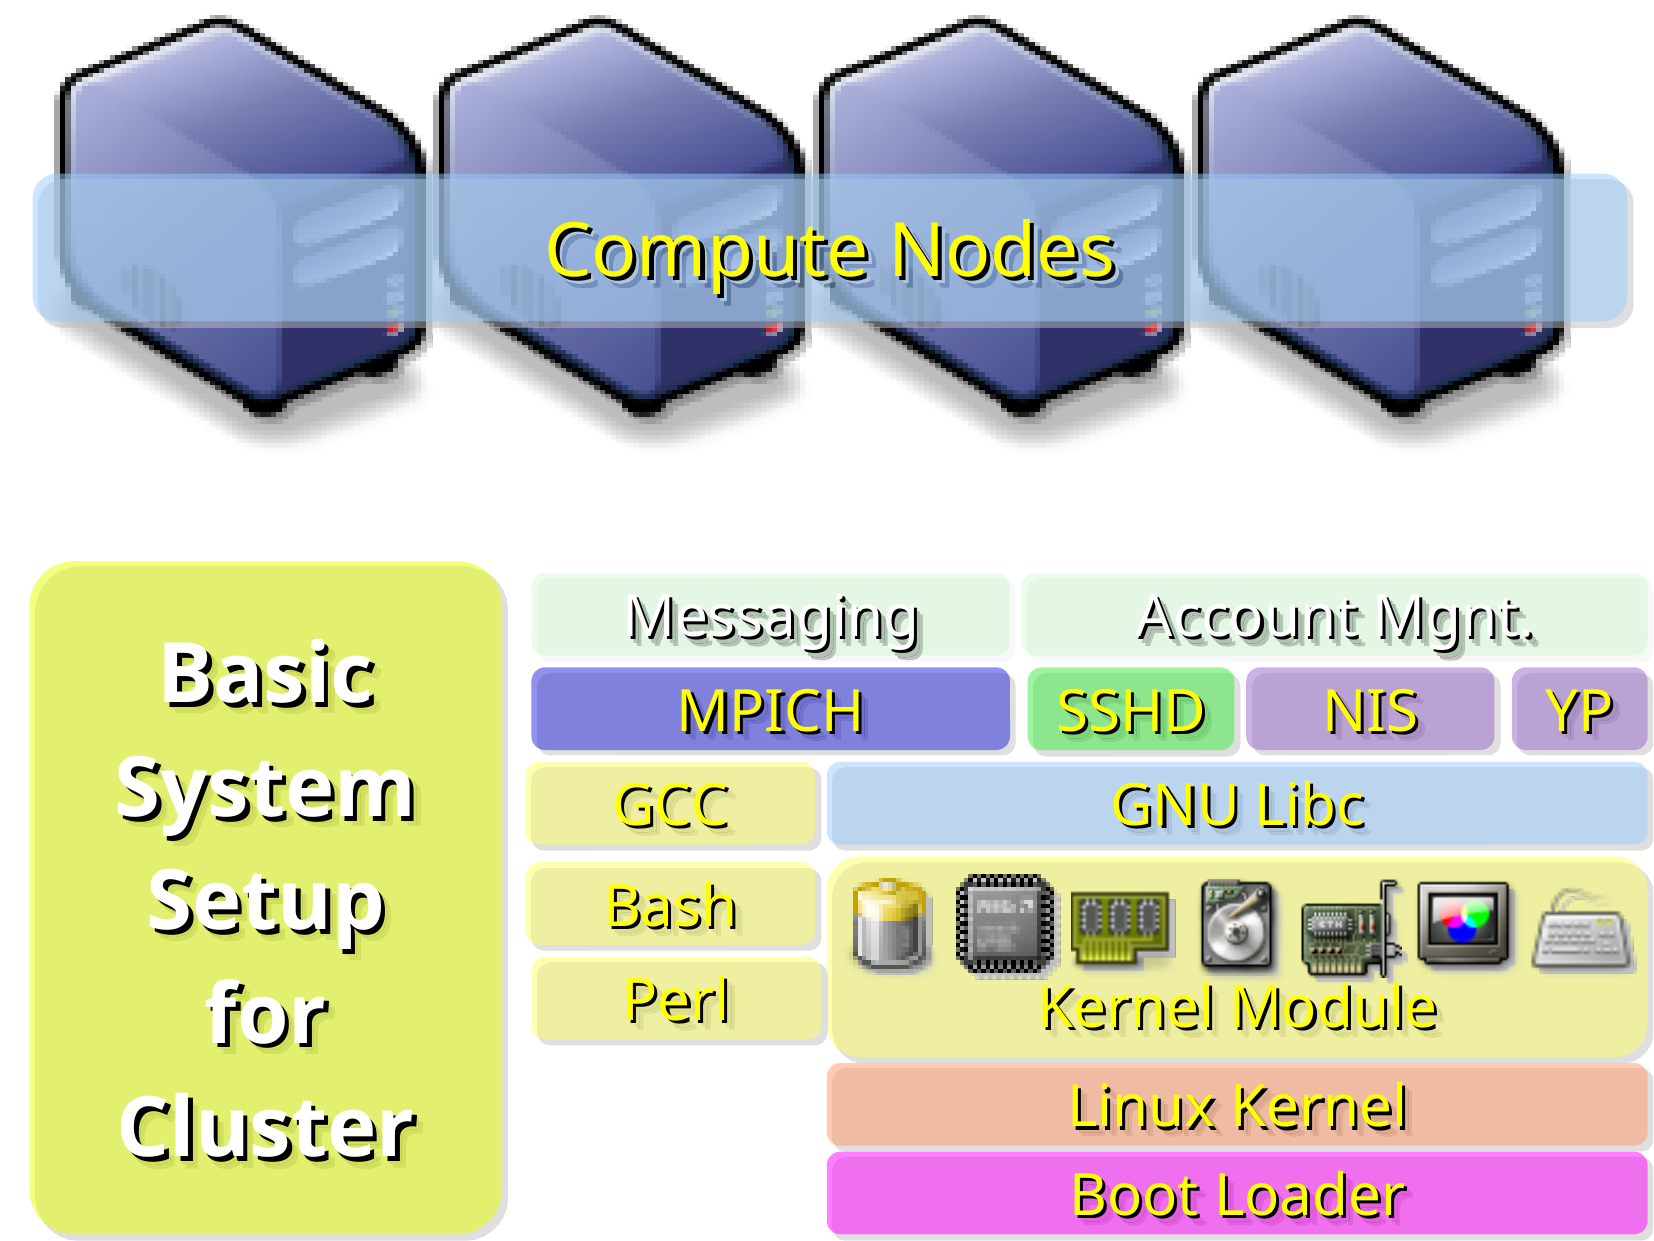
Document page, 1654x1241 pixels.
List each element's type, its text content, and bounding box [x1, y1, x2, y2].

picture [956, 874, 1059, 978]
picture [27, 2, 1609, 502]
text_box SSHD [1027, 667, 1235, 751]
text_box Account Mgnt. [1021, 572, 1648, 656]
text_box Compute Nodes [32, 173, 1628, 322]
picture [841, 874, 944, 978]
text_box Messaging [531, 572, 1010, 656]
picture [1414, 874, 1518, 978]
picture [1185, 876, 1287, 976]
text_box Kernel Module [826, 856, 1648, 1058]
text_box NIS [1246, 667, 1495, 751]
picture [1300, 874, 1402, 978]
text_box Boot Loader [826, 1151, 1648, 1235]
picture [1071, 874, 1173, 978]
text_box Perl [531, 956, 822, 1040]
text_box GNU Libc [826, 761, 1648, 845]
text_box GCC [525, 761, 816, 845]
text_box Basic System Setup for Cluster [29, 561, 503, 1235]
text_box MPICH [531, 667, 1011, 751]
text_box Linux Kernel [826, 1062, 1648, 1146]
picture [1530, 874, 1634, 978]
text_box Bash [525, 862, 816, 945]
text_box YP [1511, 667, 1648, 751]
